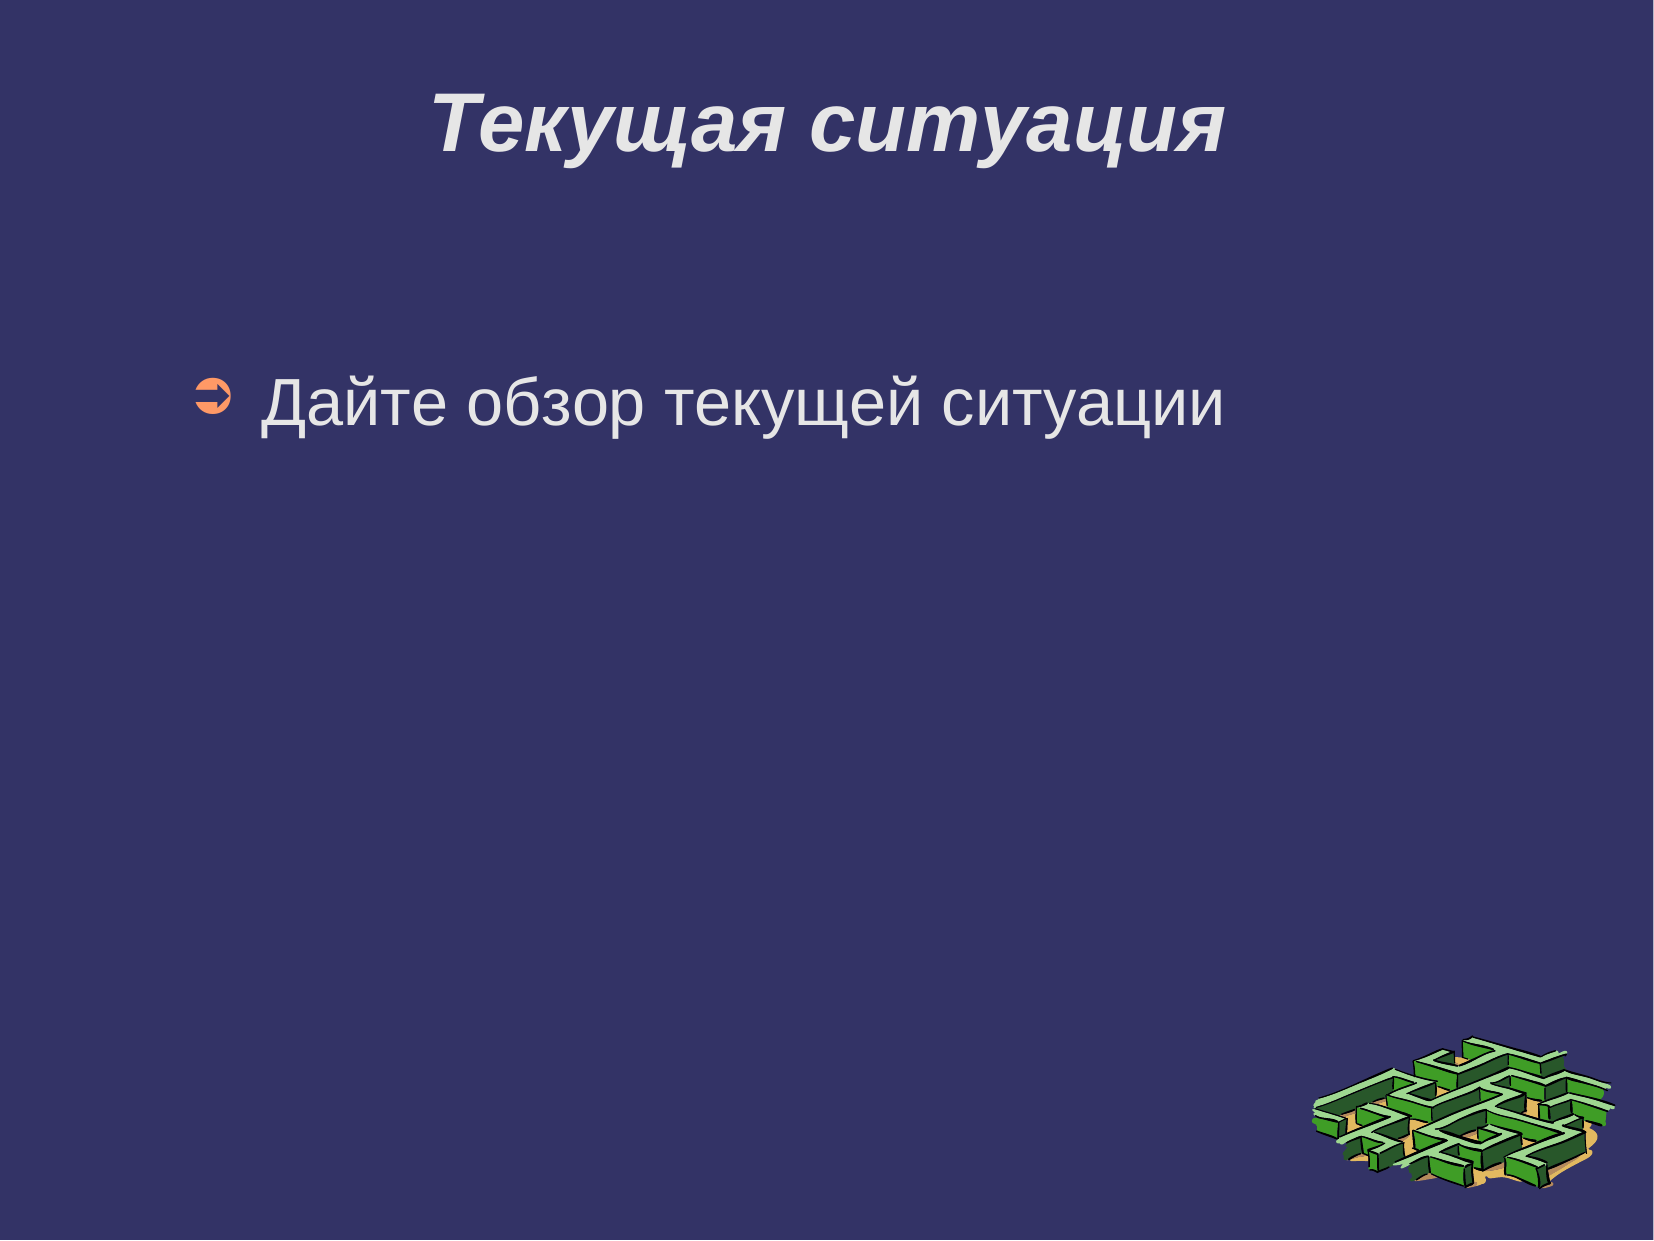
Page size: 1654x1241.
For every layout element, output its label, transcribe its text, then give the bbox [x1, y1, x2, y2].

list Дайте обзор текущей ситуации [178, 364, 1570, 1147]
title Текущая ситуация [121, 19, 1534, 227]
